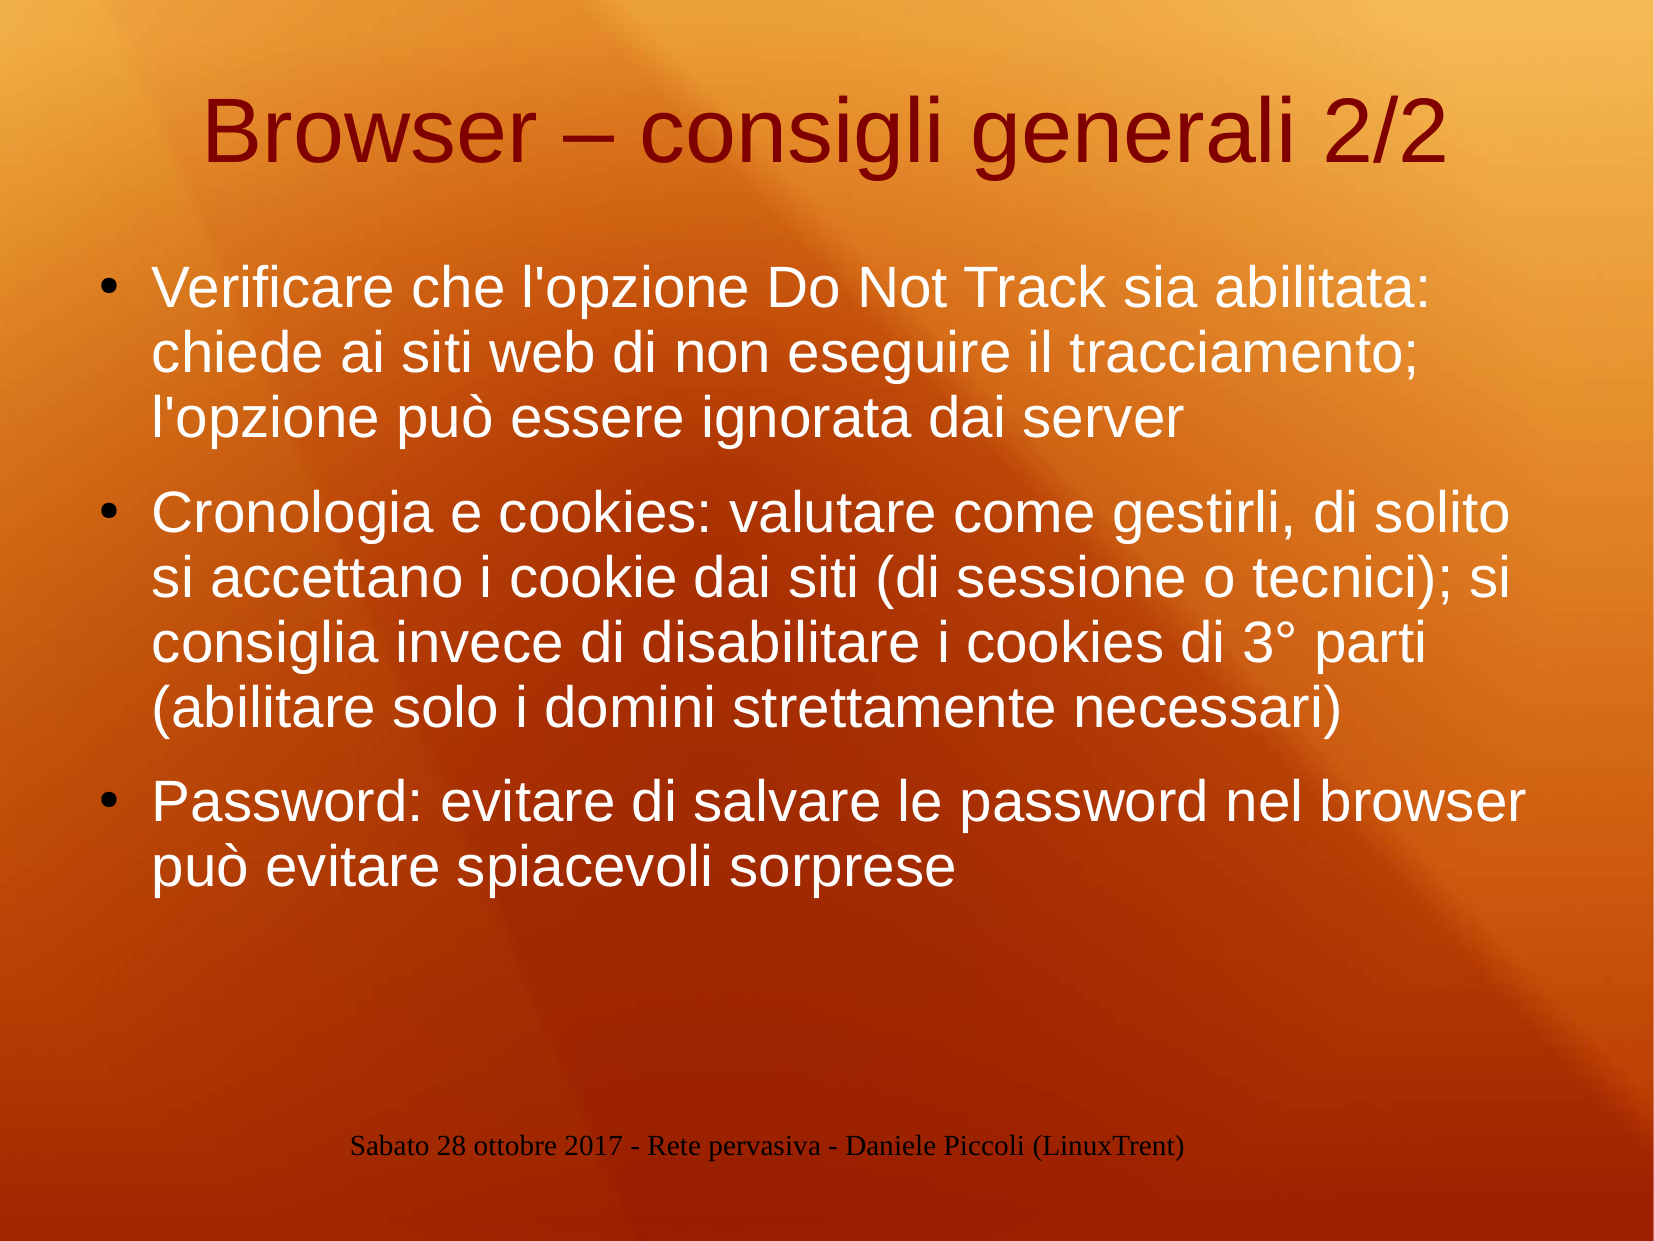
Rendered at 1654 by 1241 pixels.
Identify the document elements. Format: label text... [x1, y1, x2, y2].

title Browser – consigli generali 2/2 [82, 49, 1571, 213]
list Verificare che l'opzione Do Not Track sia abilitata: chiede ai siti web di non eseguire il tracciamento; l'opzione può essere ignorata dai server Cronologia e cookies: valutare come gestirli, di solito si accettano i cookie dai siti (di sessione o tecnici); si consiglia invece di disabilitare i cookies di 3° parti (abilitare solo i domini strettamente necessari) Password: evitare di salvare le password nel browser può evitare spiacevoli sorprese [81, 254, 1570, 926]
picture [0, 0, 1654, 1241]
